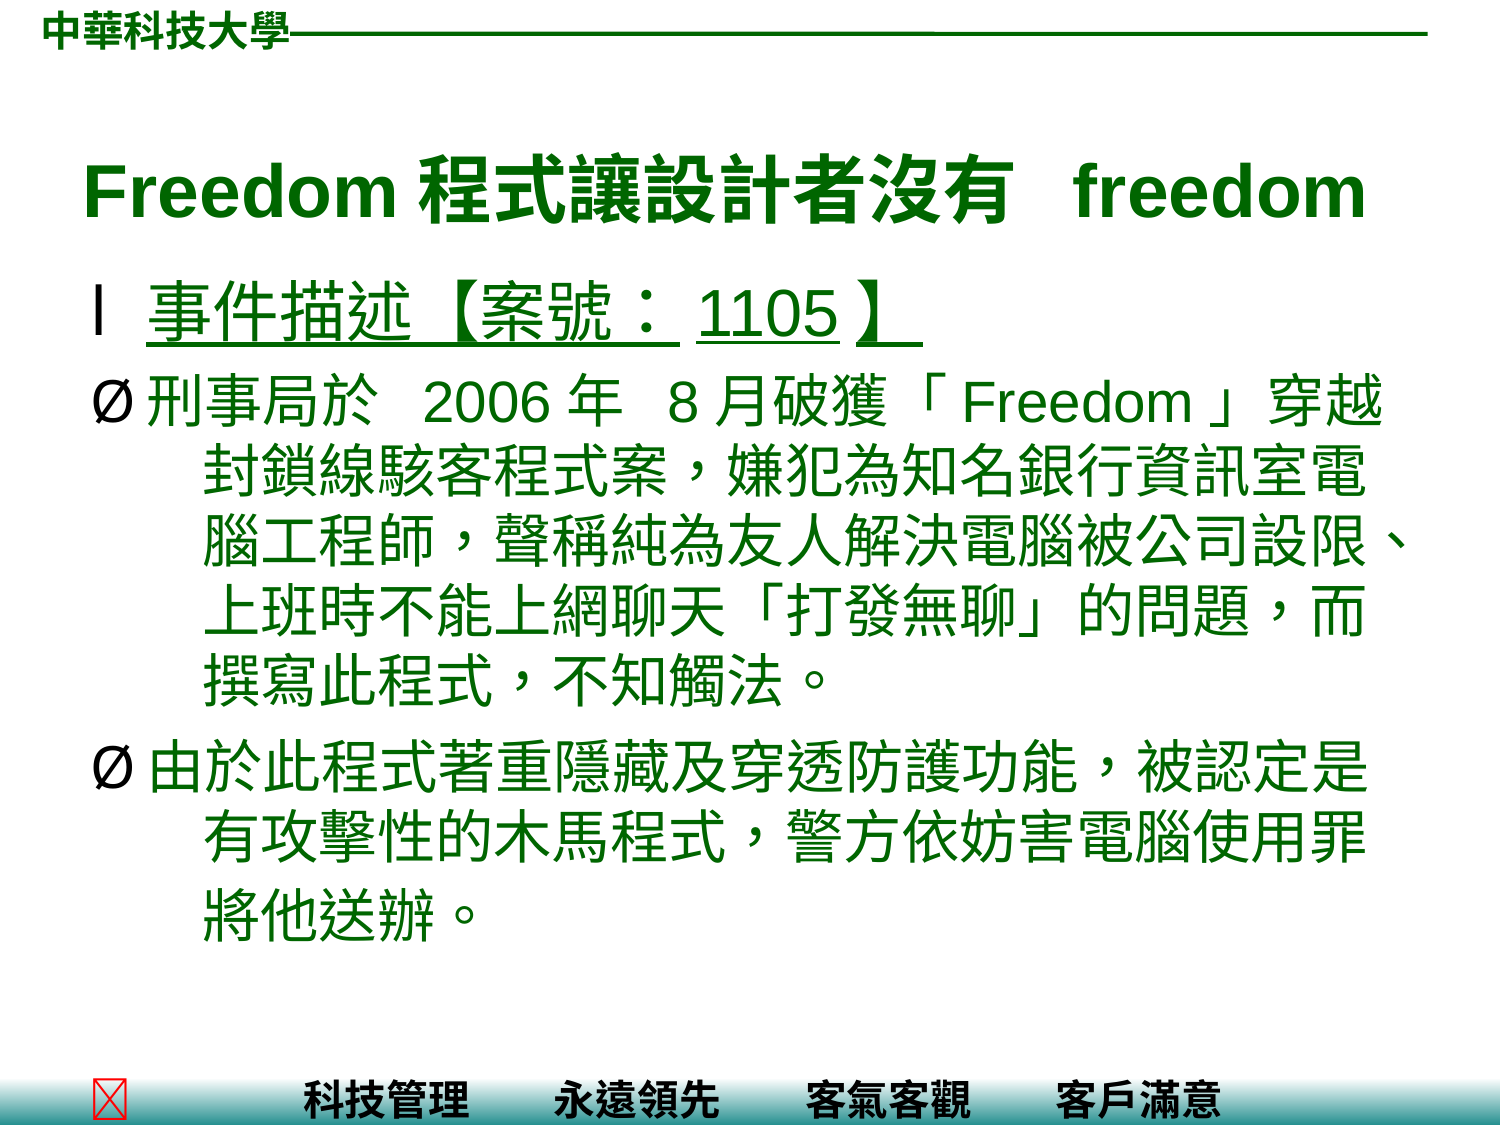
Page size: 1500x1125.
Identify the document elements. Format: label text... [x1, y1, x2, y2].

list 事件描述【案號：1105】 刑事局於 2006年 8月破獲「Freedom」穿越封鎖線駭客程式案，嫌犯為知名銀行資訊室電腦工程師，聲稱純為友人解決電腦被公司設限、上班時不能上網聊天「打發無聊」的問題，而撰寫此程式，不知觸法。 由於此程式著重隱藏及穿透防護功能，被認定是有攻擊性的木馬程式，警方依妨害電腦使用罪將他送辦。 [75, 262, 1426, 1075]
title Freedom程式讓設計者沒有 freedom [62, 112, 1413, 255]
